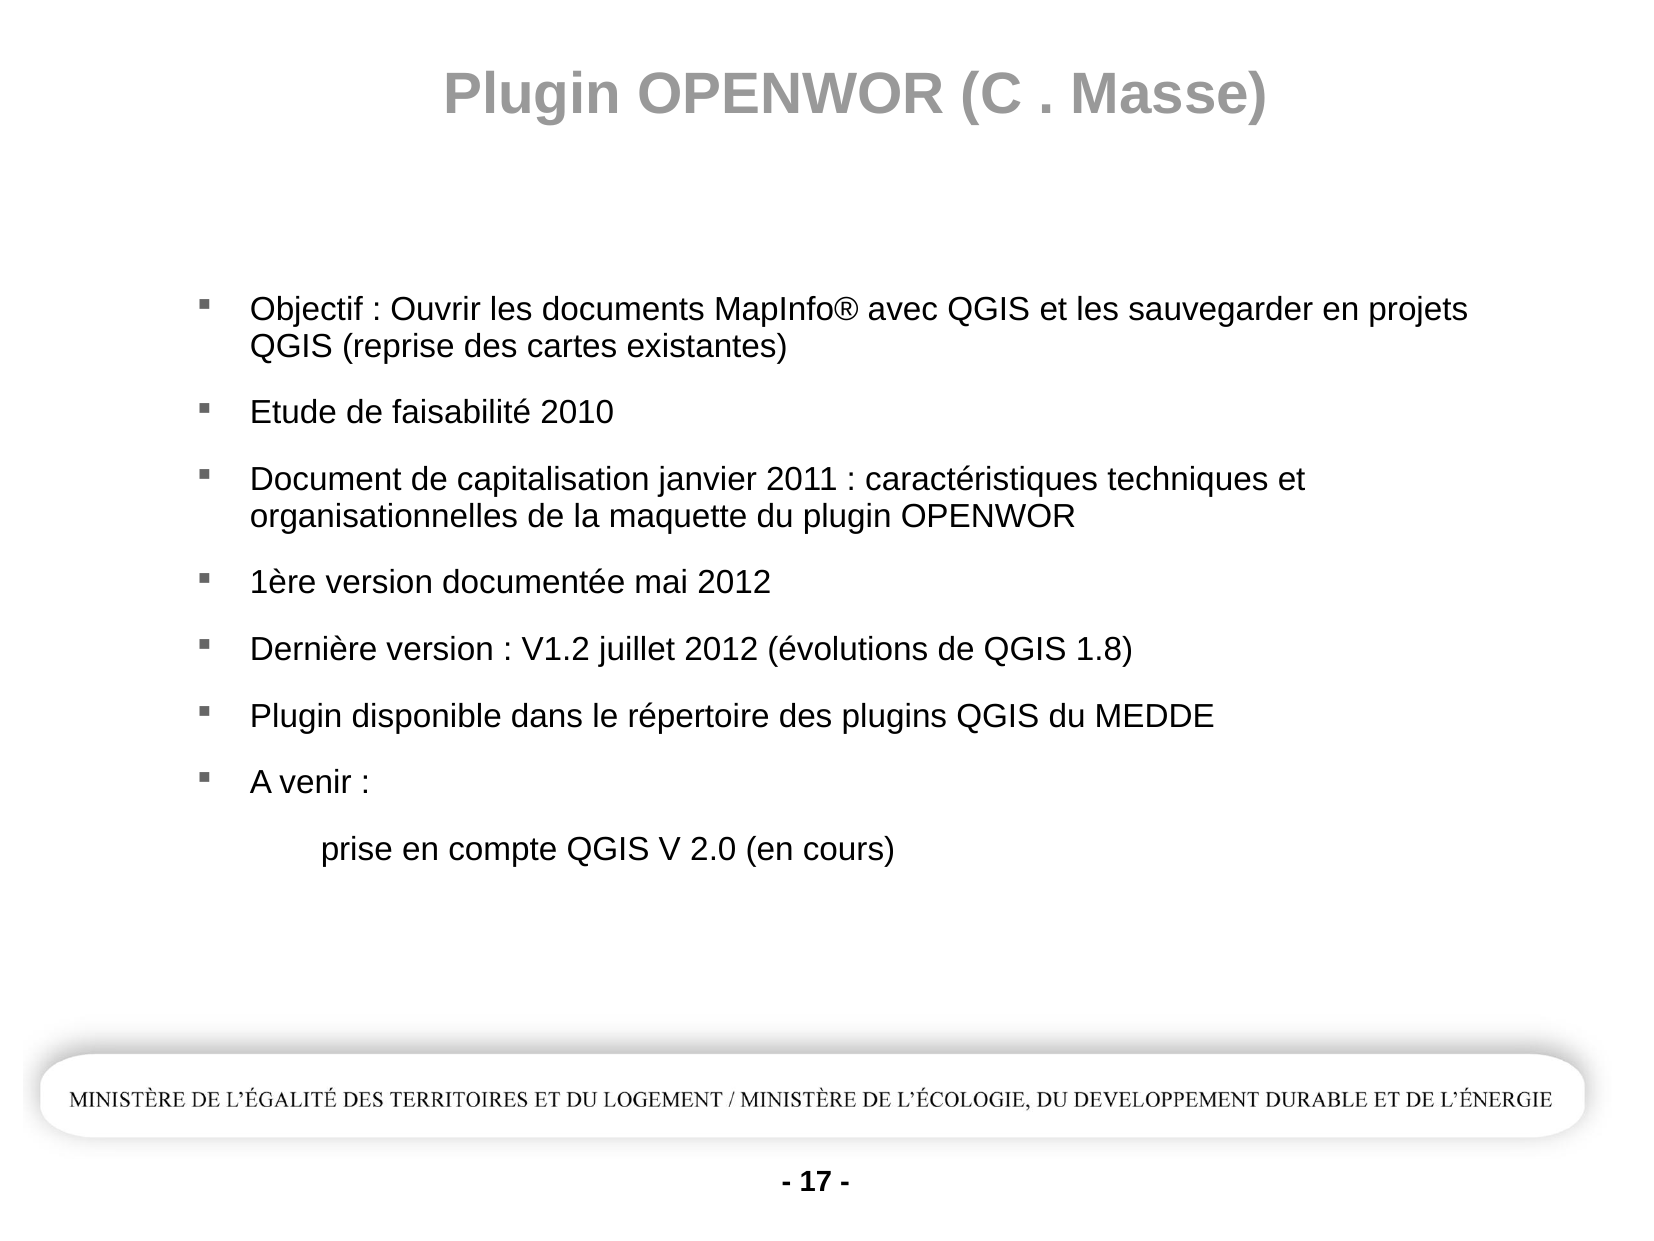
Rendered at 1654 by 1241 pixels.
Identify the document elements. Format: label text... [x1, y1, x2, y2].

text_box Plugin OPENWOR (C . Masse) [181, 58, 1511, 127]
list Objectif : Ouvrir les documents MapInfo® avec QGIS et les sauvegarder en projets QGIS (reprise des cartes existantes) Etude de faisabilité 2010 Document de capitalisation janvier 2011 : caractéristiques techniques et organisationnelles de la maquette du plugin OPENWOR 1ère version documentée mai 2012 Dernière version : V1.2 juillet 2012 (évolutions de QGIS 1.8) Plugin disponible dans le répertoire des plugins QGIS du MEDDE A venir : prise en compte QGIS V 2.0 (en cours) [179, 290, 1509, 1010]
picture [23, 1014, 1612, 1159]
